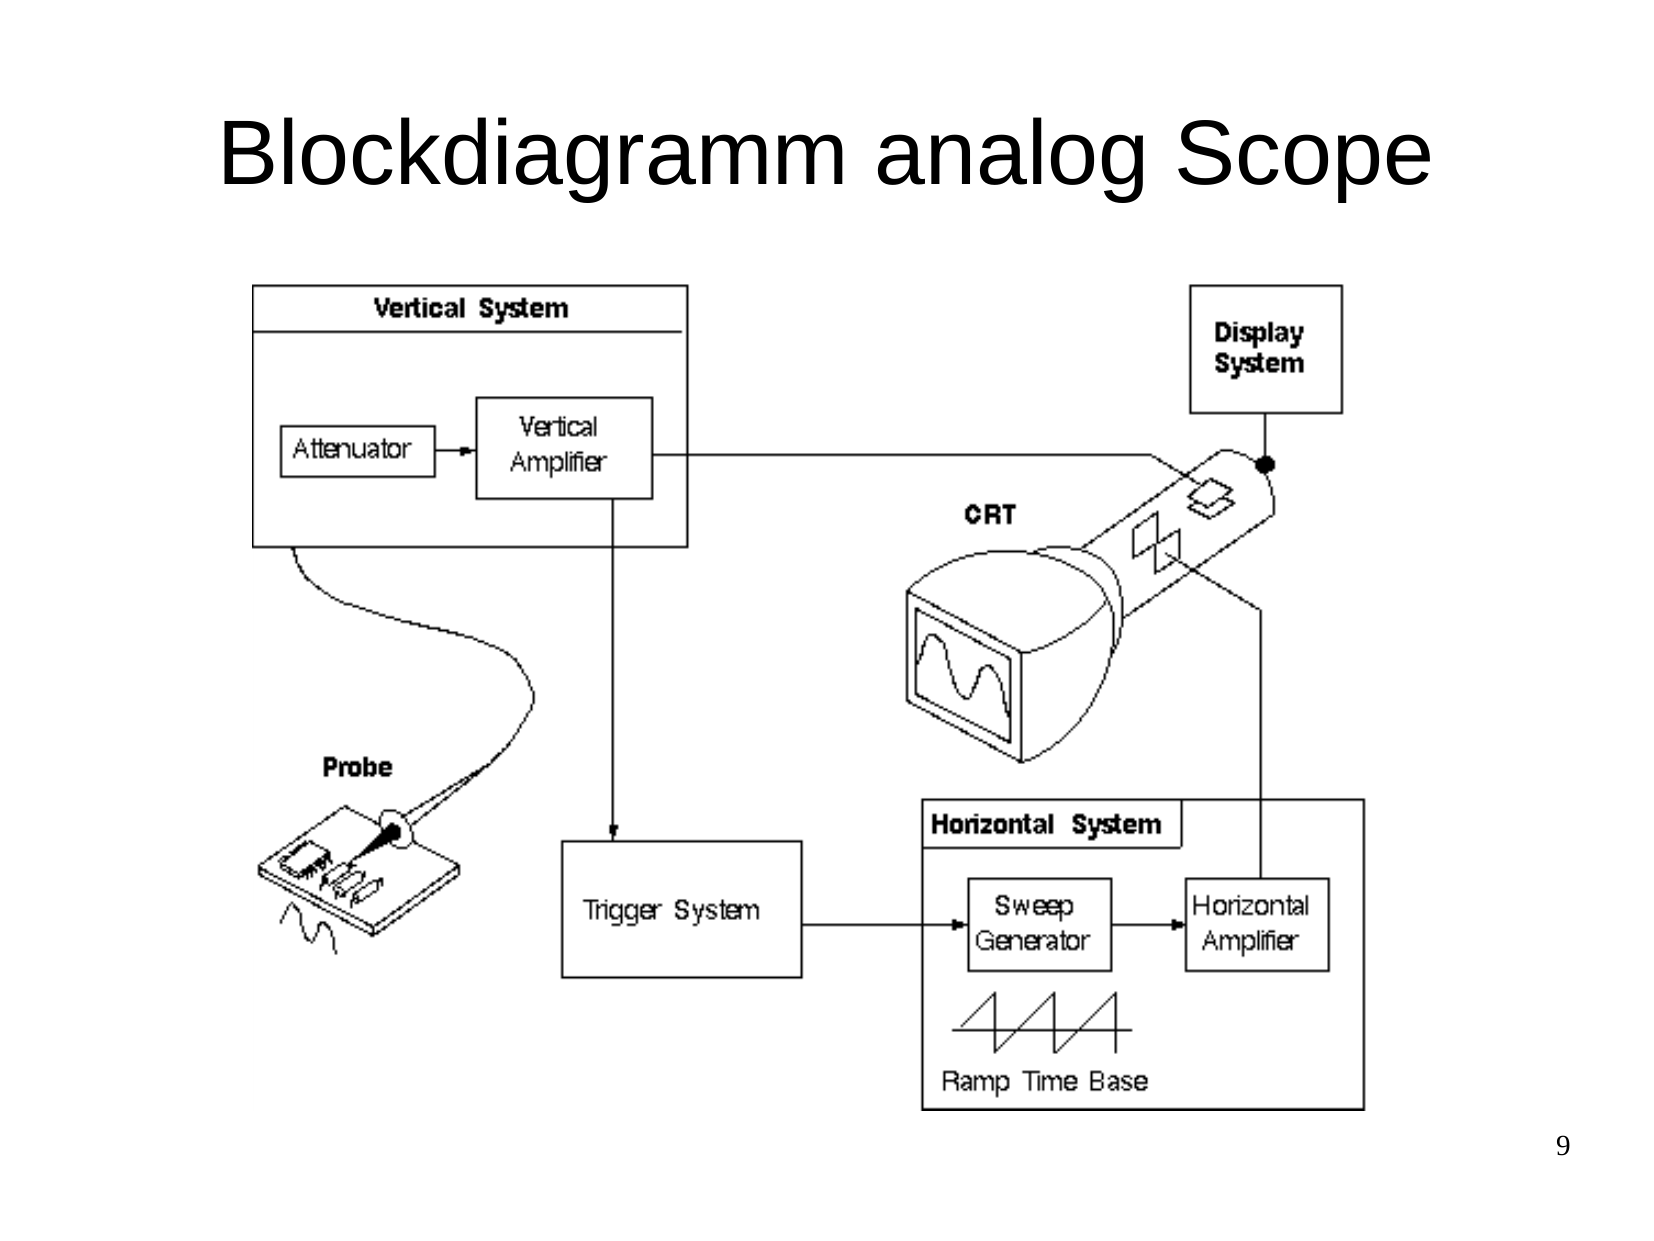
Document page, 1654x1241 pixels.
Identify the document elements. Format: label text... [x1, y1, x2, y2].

title Blockdiagramm analog Scope [82, 49, 1571, 257]
picture [252, 283, 1370, 1111]
